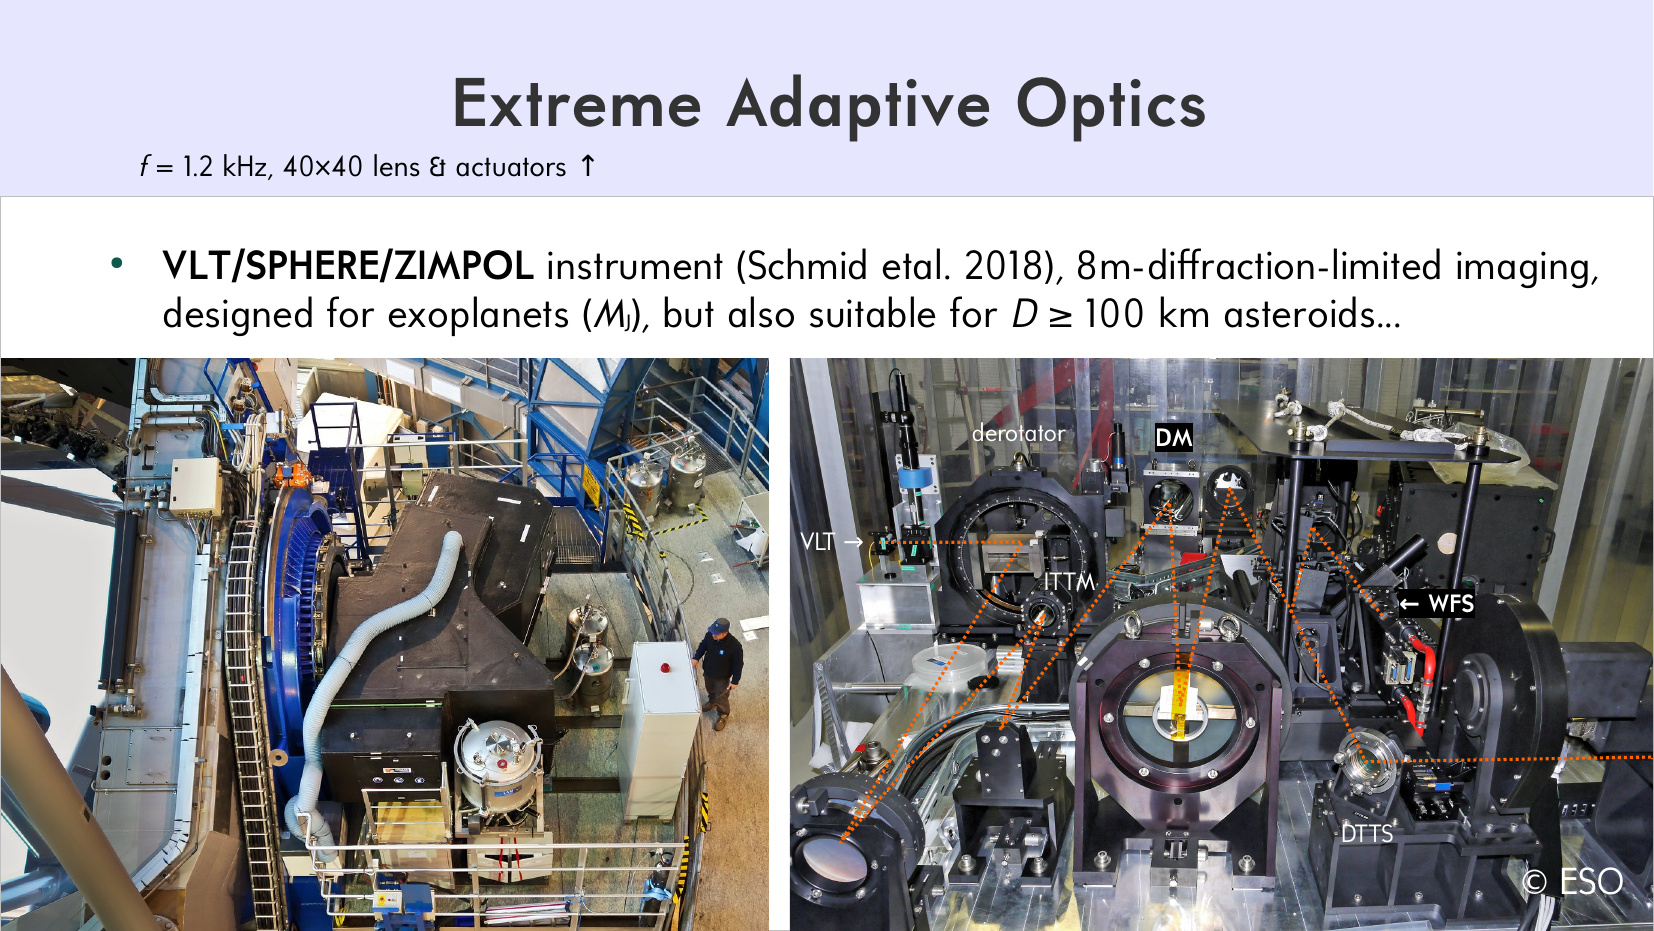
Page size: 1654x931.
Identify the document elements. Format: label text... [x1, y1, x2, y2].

text_box ITTM [1029, 559, 1111, 604]
title Extreme Adaptive Optics [124, 23, 1537, 179]
picture [789, 358, 1654, 931]
text_box derotator [956, 410, 1082, 455]
text_box f = 1.2 kHz, 40×40 lens & actuators ↑ [123, 141, 616, 191]
text_box ← WFS [1384, 581, 1490, 626]
picture [1, 358, 769, 931]
text_box © ESO [1506, 851, 1640, 911]
text_box DM [1140, 415, 1208, 460]
list VLT/SPHERE/ZIMPOL instrument (Schmid etal. 2018), 8m-diffraction-limited imaging, designed for exoplanets (MJ), but also suitable for D ≥ 100 km asteroids... [91, 240, 1606, 359]
text_box VLT → [785, 519, 880, 564]
text_box DTTS [1326, 811, 1409, 856]
